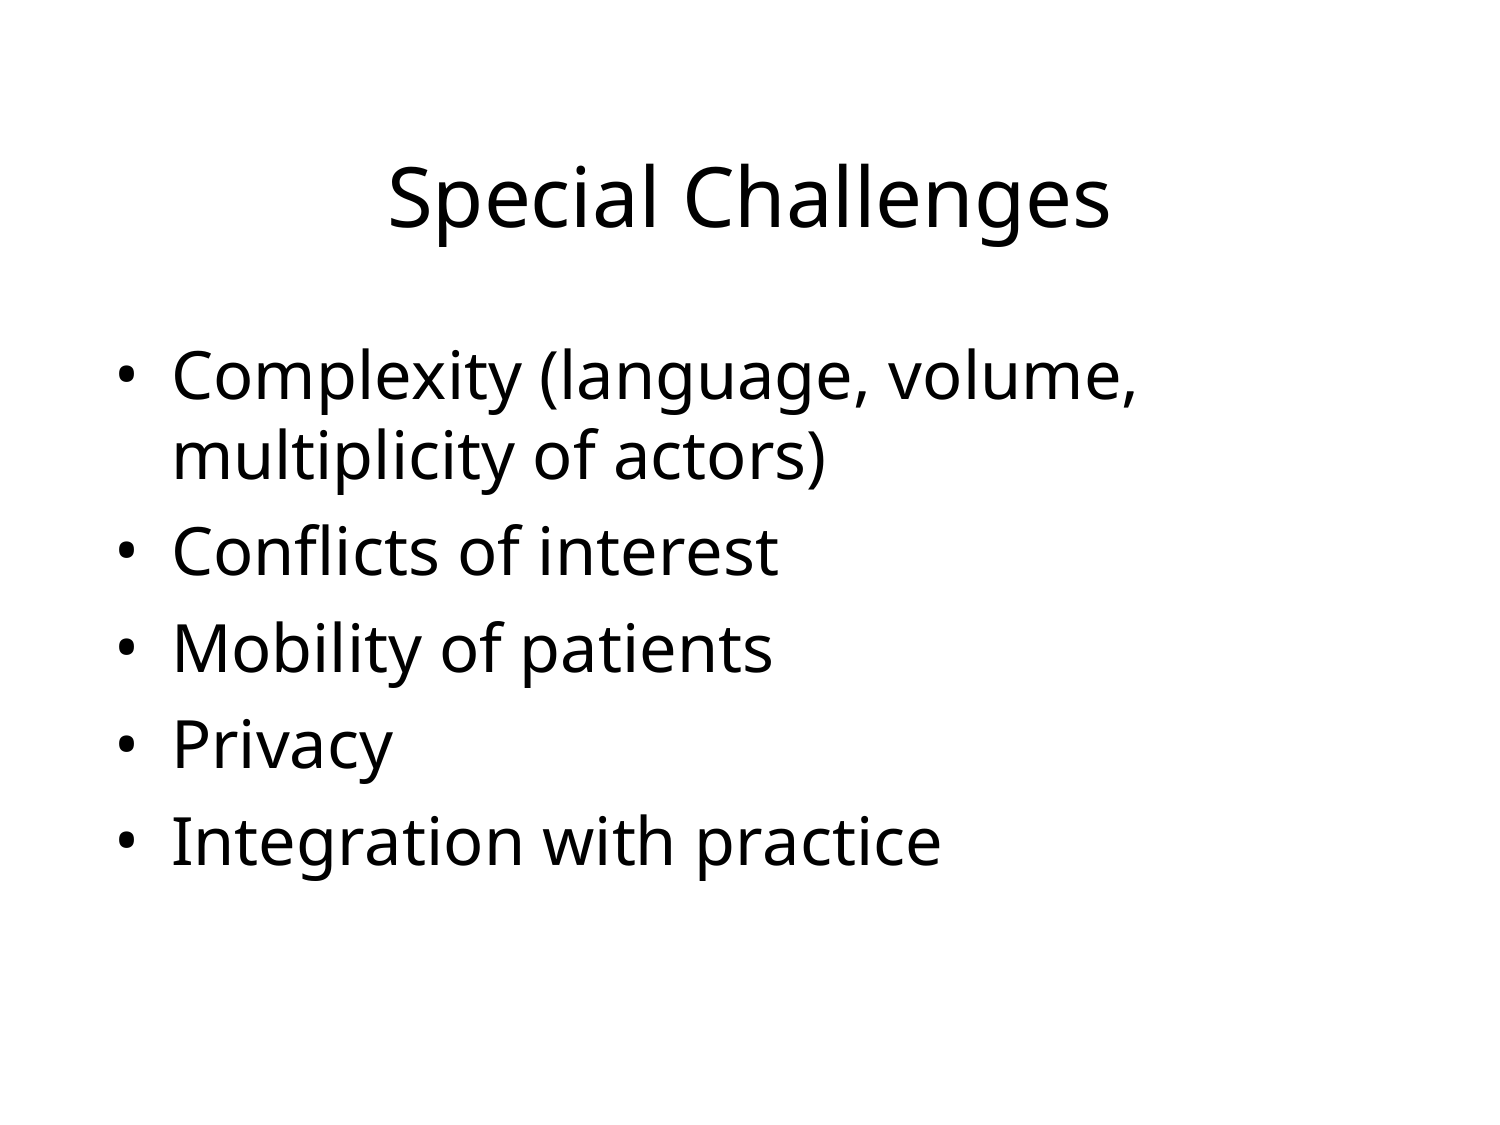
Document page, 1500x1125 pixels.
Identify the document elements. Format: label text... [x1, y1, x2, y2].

title Special Challenges [112, 99, 1388, 288]
list Complexity (language, volume, multiplicity of actors) Conflicts of interest Mobility of patients Privacy Integration with practice [99, 324, 1438, 1001]
